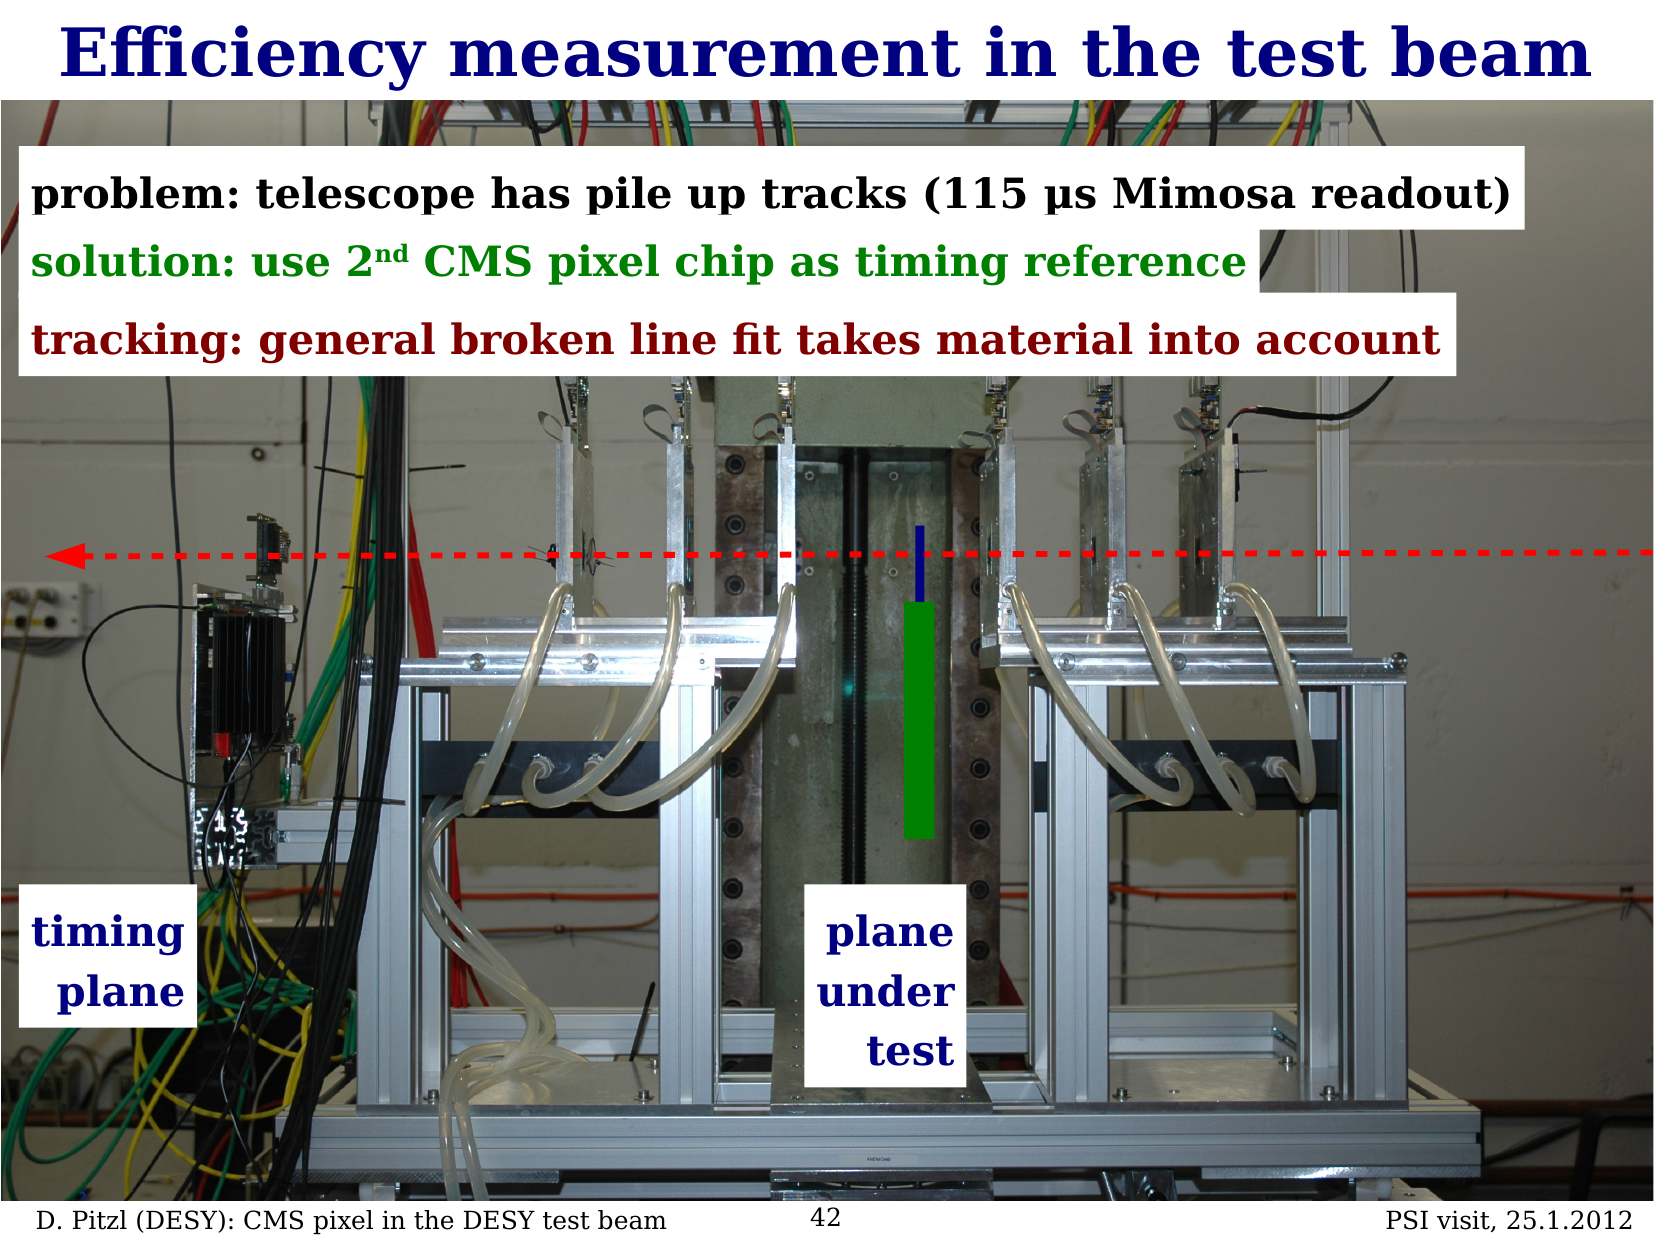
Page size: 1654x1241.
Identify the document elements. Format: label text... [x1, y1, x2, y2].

title Efficiency measurement in the test beam [0, 13, 1654, 93]
text_box plane under test [804, 884, 967, 1077]
text_box timing plane [18, 884, 198, 1017]
text_box problem: telescope has pile up tracks (115 µs Mimosa readout) [18, 146, 1525, 219]
picture [1, 100, 1654, 1201]
text_box [904, 525, 935, 840]
text_box solution: use 2nd CMS pixel chip as timing reference [18, 214, 1260, 292]
text_box tracking: general broken line fit takes material into account [18, 292, 1457, 366]
